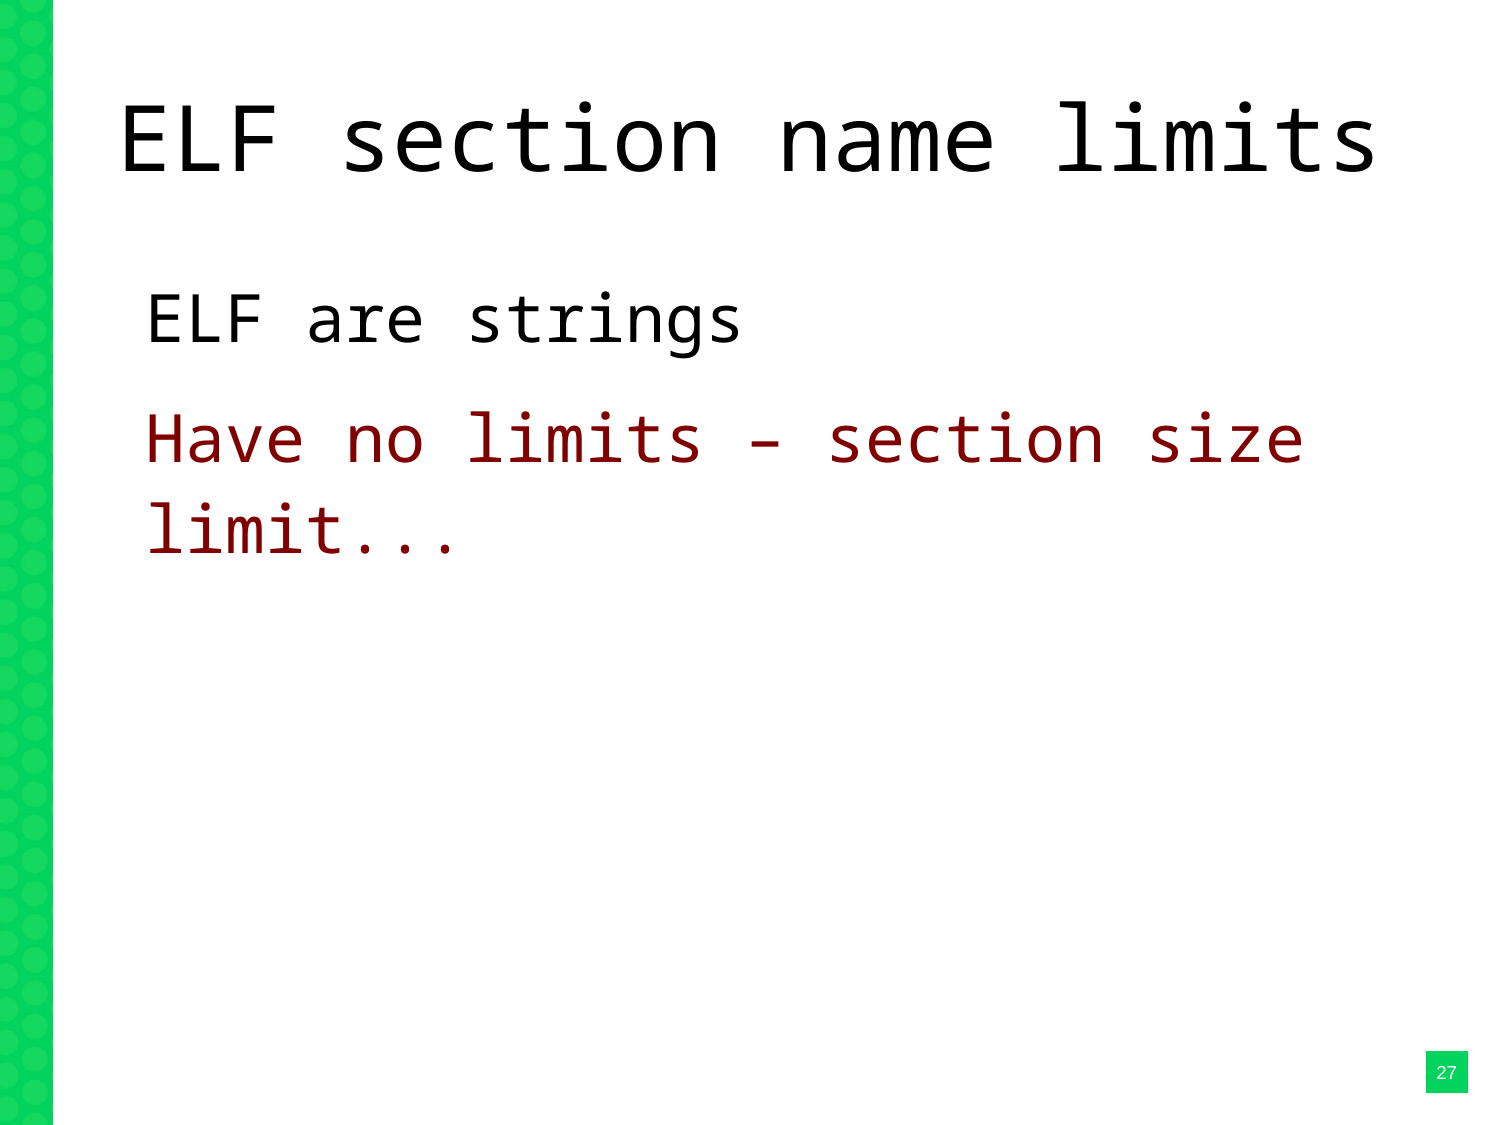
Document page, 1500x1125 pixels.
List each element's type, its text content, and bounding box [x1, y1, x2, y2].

list ELF are strings Have no limits – section size limit... [75, 271, 1426, 924]
picture [0, 0, 53, 1125]
title ELF section name limits [75, 42, 1426, 229]
text_box <number> [1425, 1051, 1468, 1094]
